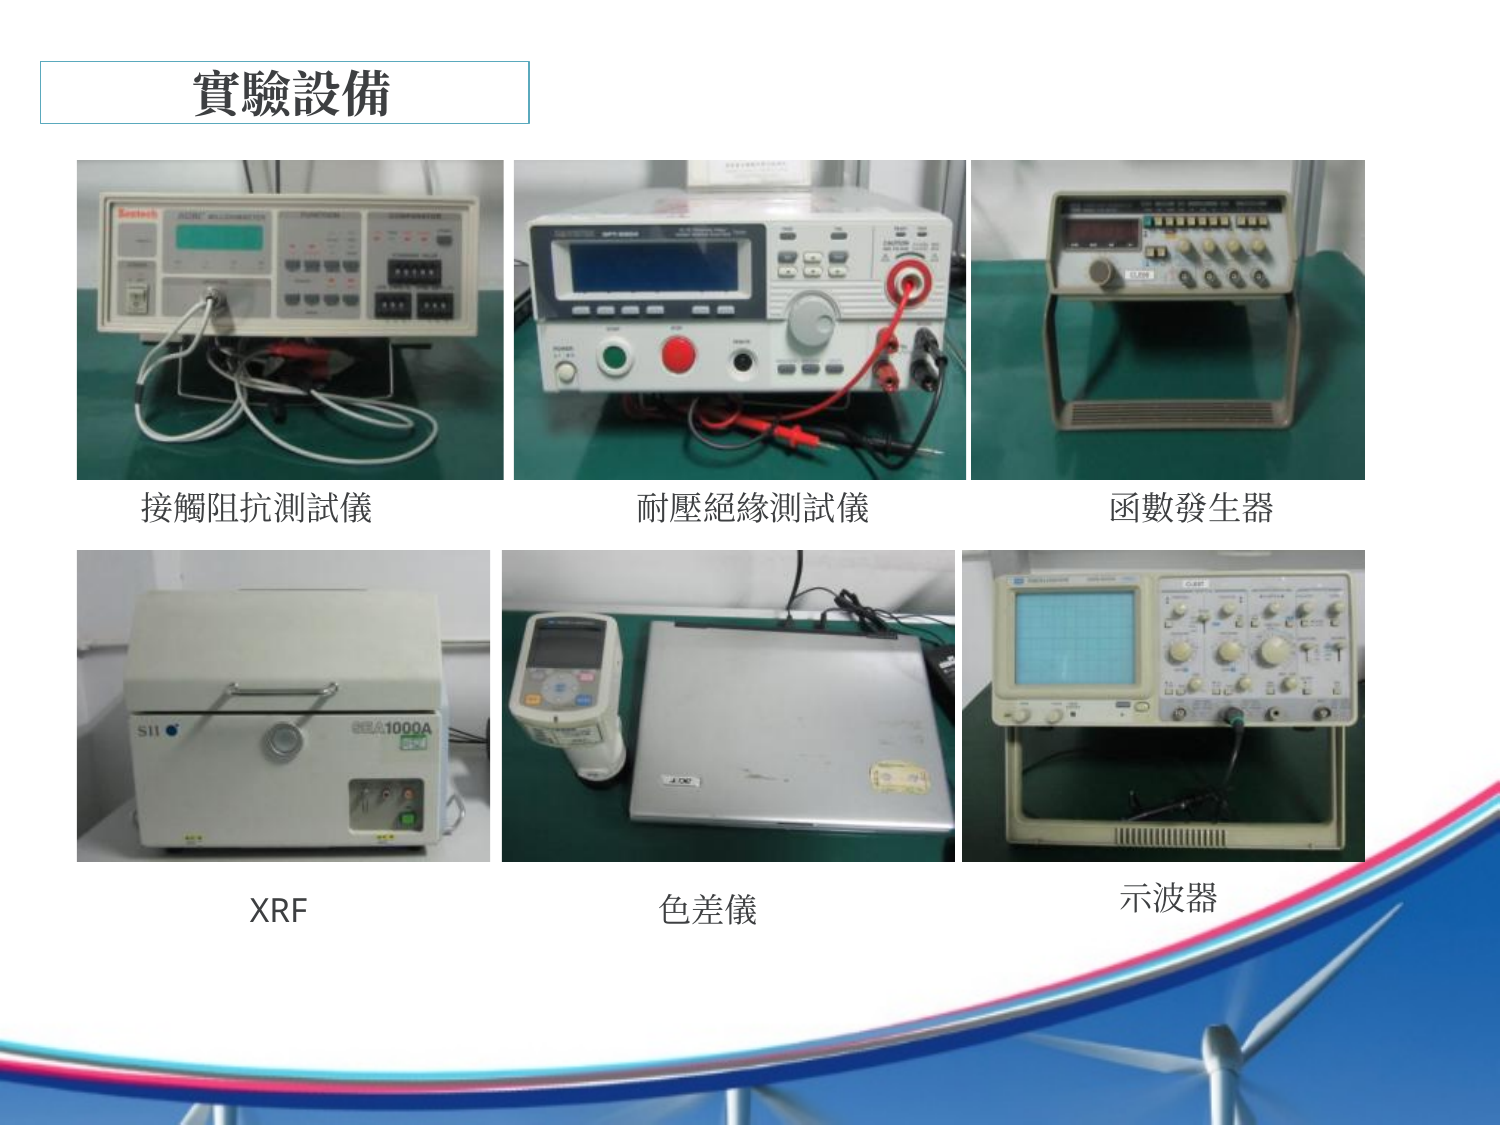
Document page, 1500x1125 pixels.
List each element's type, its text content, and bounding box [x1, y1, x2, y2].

text_box XRF [235, 881, 323, 937]
text_box 函數發生器 [1093, 480, 1290, 535]
text_box 耐壓絕緣測試儀 [622, 479, 894, 535]
text_box 實驗設備 [46, 54, 538, 130]
text_box 色差儀 [643, 881, 975, 937]
text_box 接觸阻抗測試儀 [125, 480, 388, 535]
text_box 示波器 [1104, 869, 1306, 925]
picture [0, 0, 1500, 1125]
